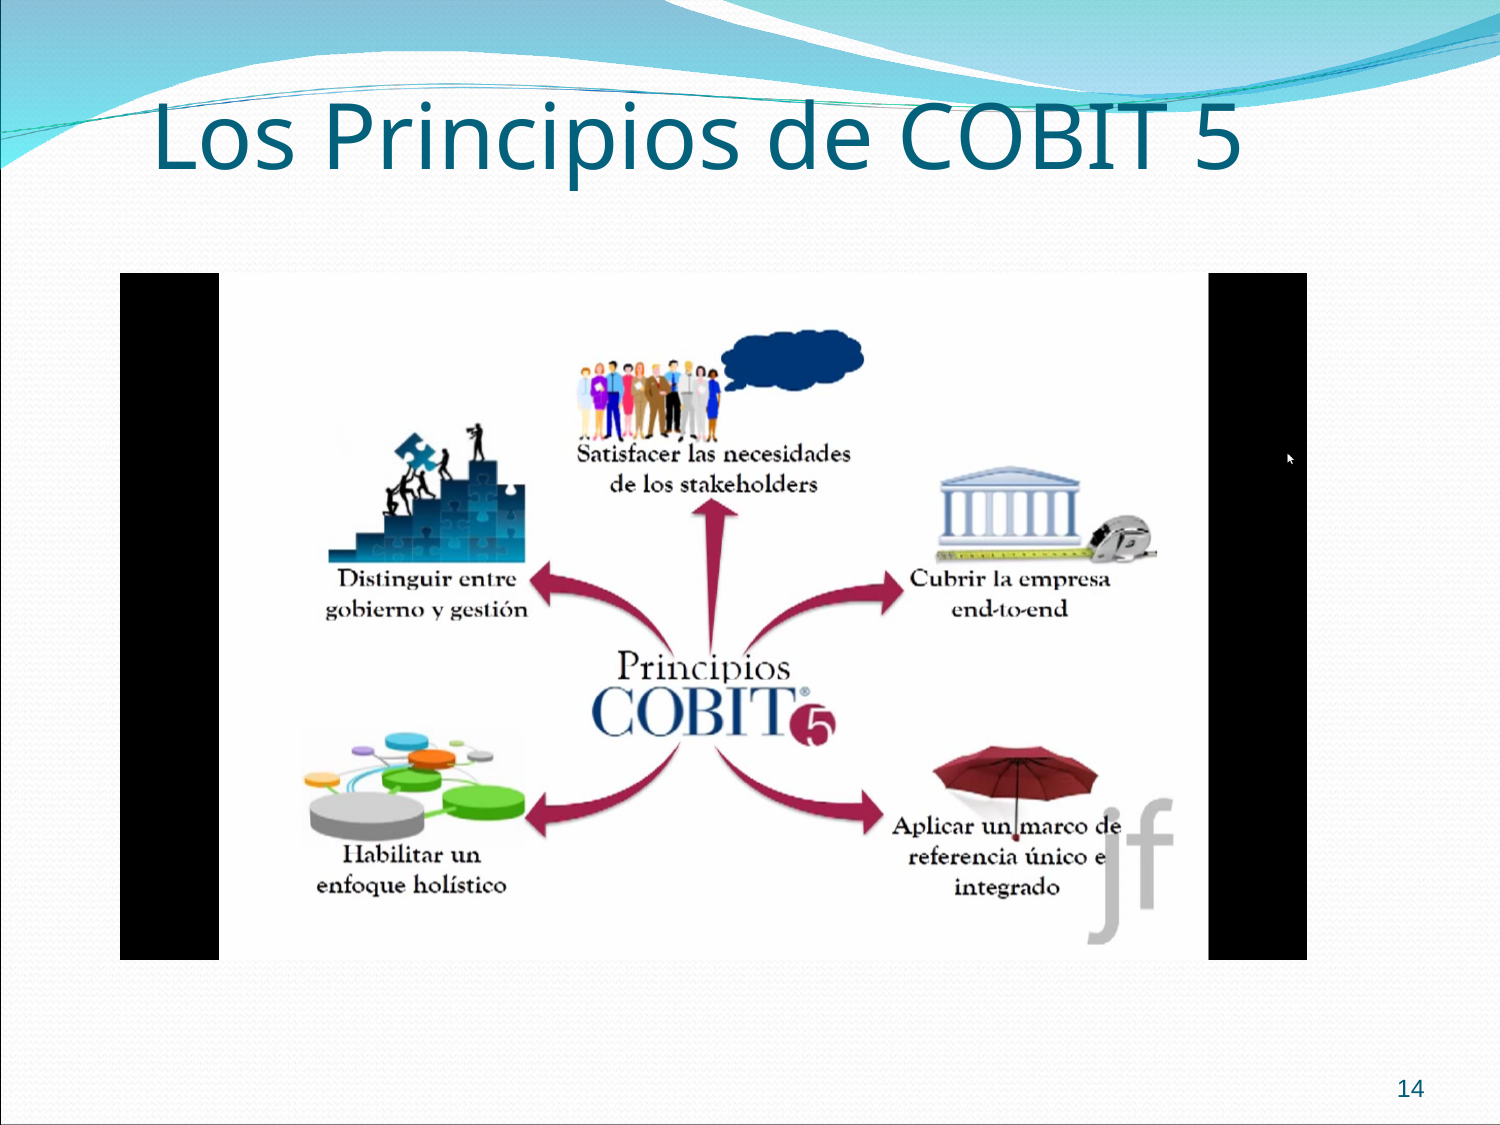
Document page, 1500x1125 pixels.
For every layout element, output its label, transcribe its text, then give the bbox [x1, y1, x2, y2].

text_box <number> [1299, 1042, 1426, 1103]
picture [0, 0, 1500, 1125]
title Los Principios de COBIT 5 [150, 0, 1500, 188]
